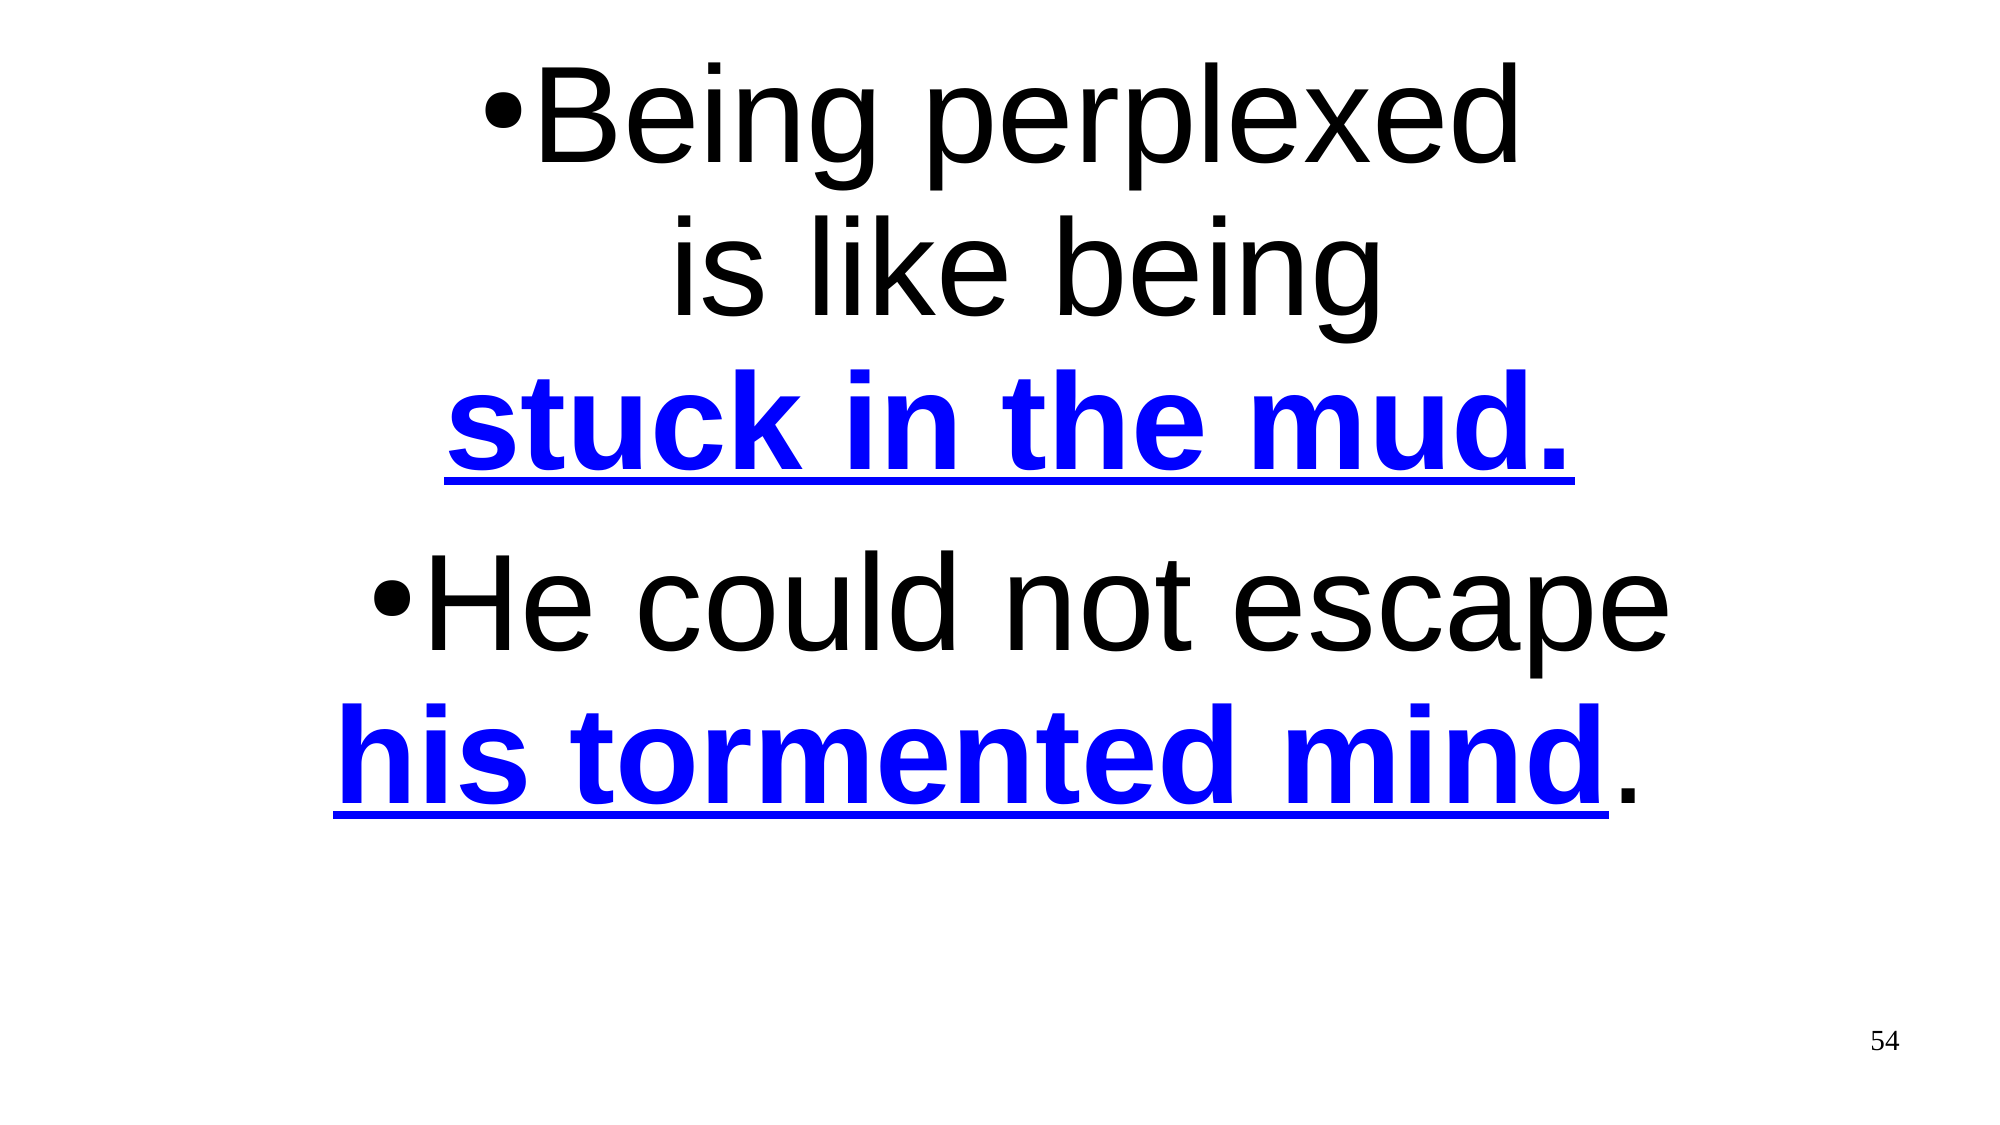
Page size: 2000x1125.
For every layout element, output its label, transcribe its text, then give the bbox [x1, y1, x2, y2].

list Being perplexed is like being stuck in the mud. He could not escape his tormented mind. [37, 37, 1988, 1088]
